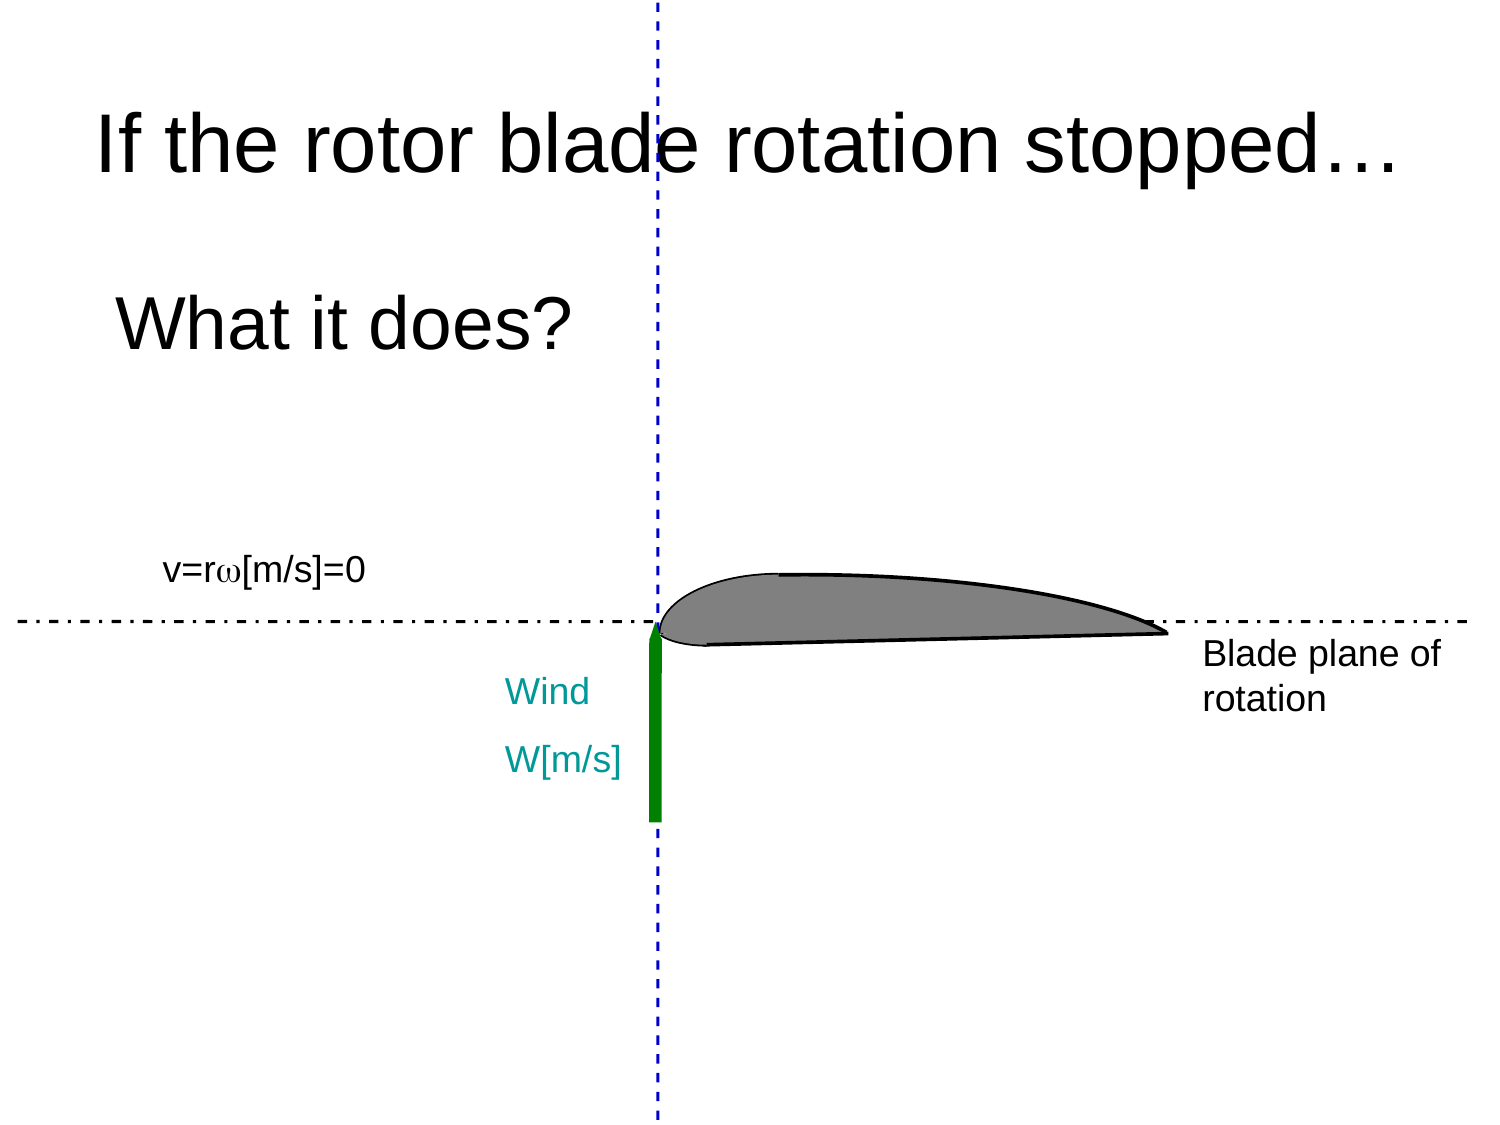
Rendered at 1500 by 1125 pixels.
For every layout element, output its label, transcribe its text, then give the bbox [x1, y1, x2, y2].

text_box v=rw[m/s]=0 [147, 537, 609, 599]
text_box [660, 574, 1158, 645]
text_box Blade plane of rotation [1187, 621, 1500, 728]
text_box Wind W[m/s] [490, 659, 649, 787]
text_box What it does? [100, 267, 774, 374]
title If the rotor blade rotation stopped… [75, 45, 1426, 233]
